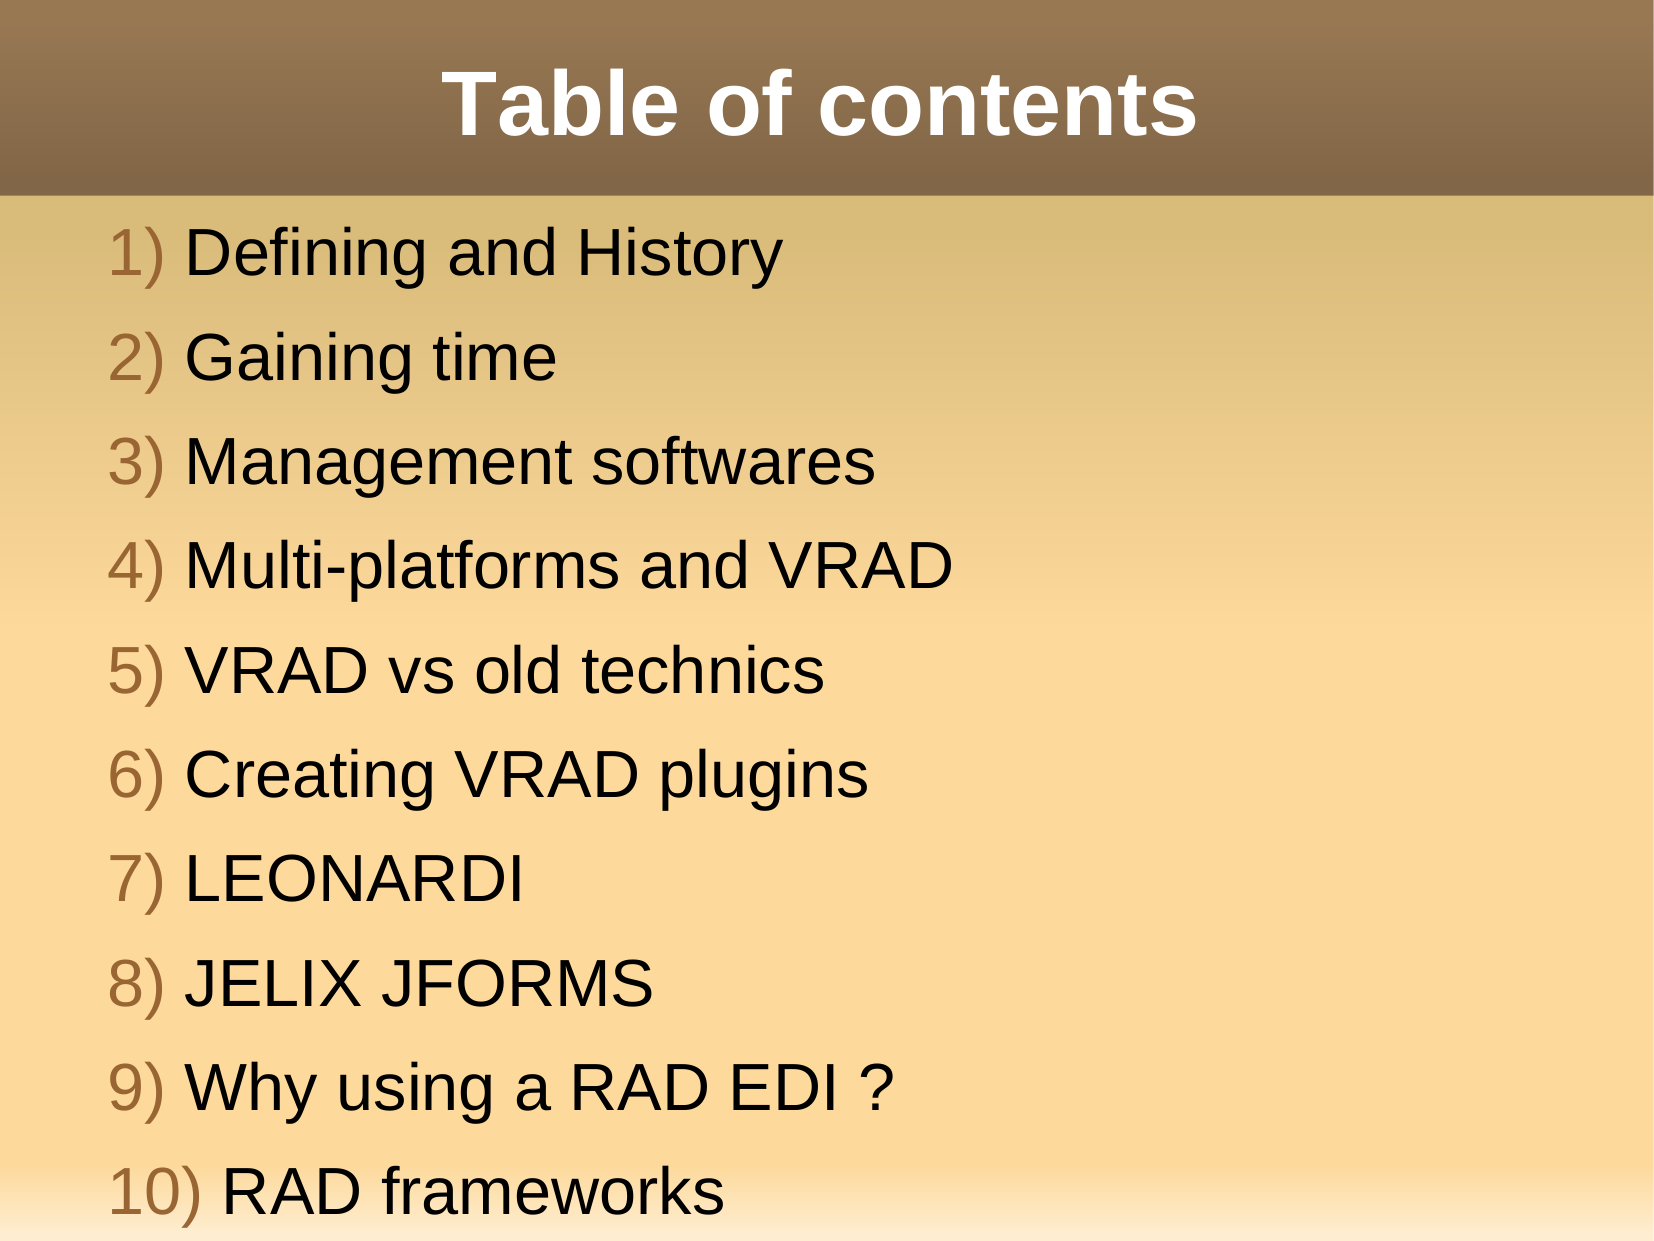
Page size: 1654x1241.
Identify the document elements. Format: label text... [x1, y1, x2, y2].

picture [0, 0, 1654, 1241]
list Defining and History Gaining time Management softwares Multi-platforms and VRAD VRAD vs old technics Creating VRAD plugins LEONARDI JELIX JFORMS Why using a RAD EDI ? RAD frameworks [89, 215, 1578, 1229]
title Table of contents [76, 7, 1565, 200]
